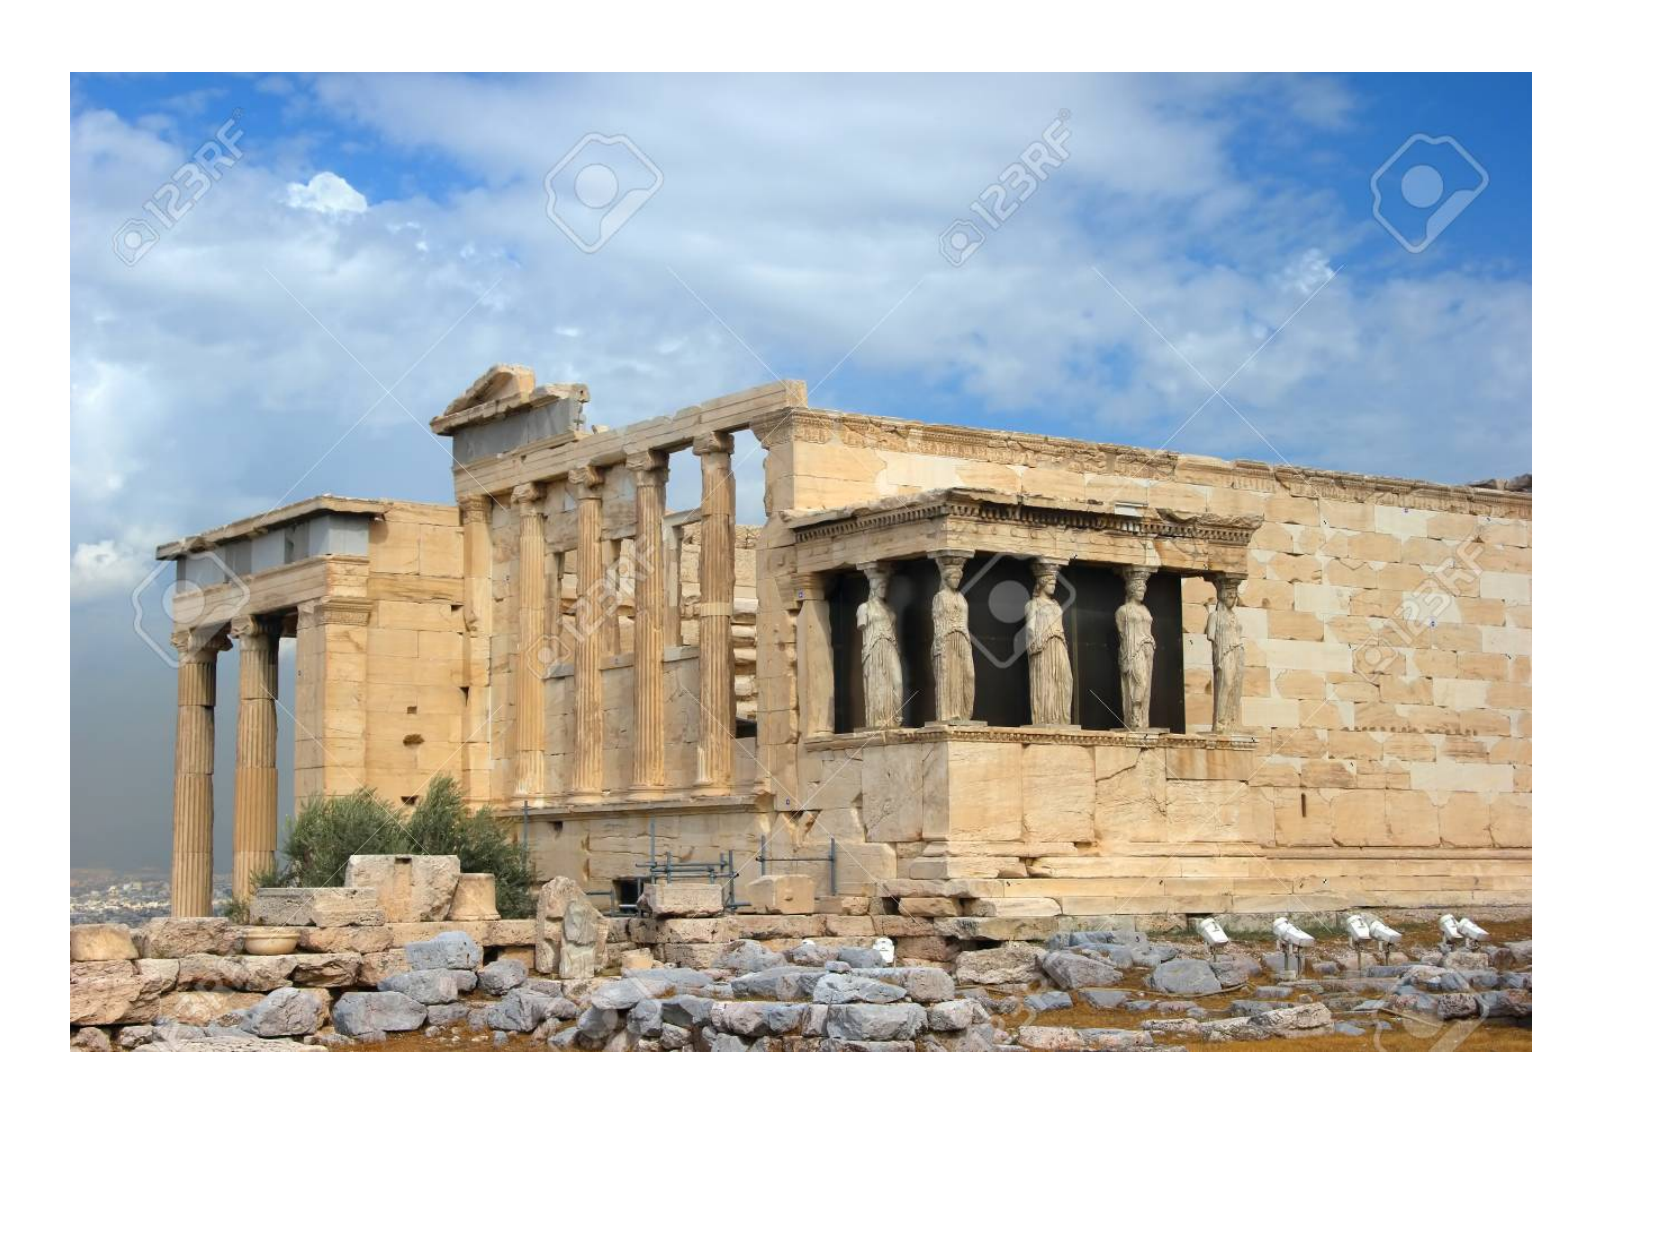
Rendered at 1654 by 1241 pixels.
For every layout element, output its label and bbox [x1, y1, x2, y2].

picture [70, 72, 1532, 1052]
